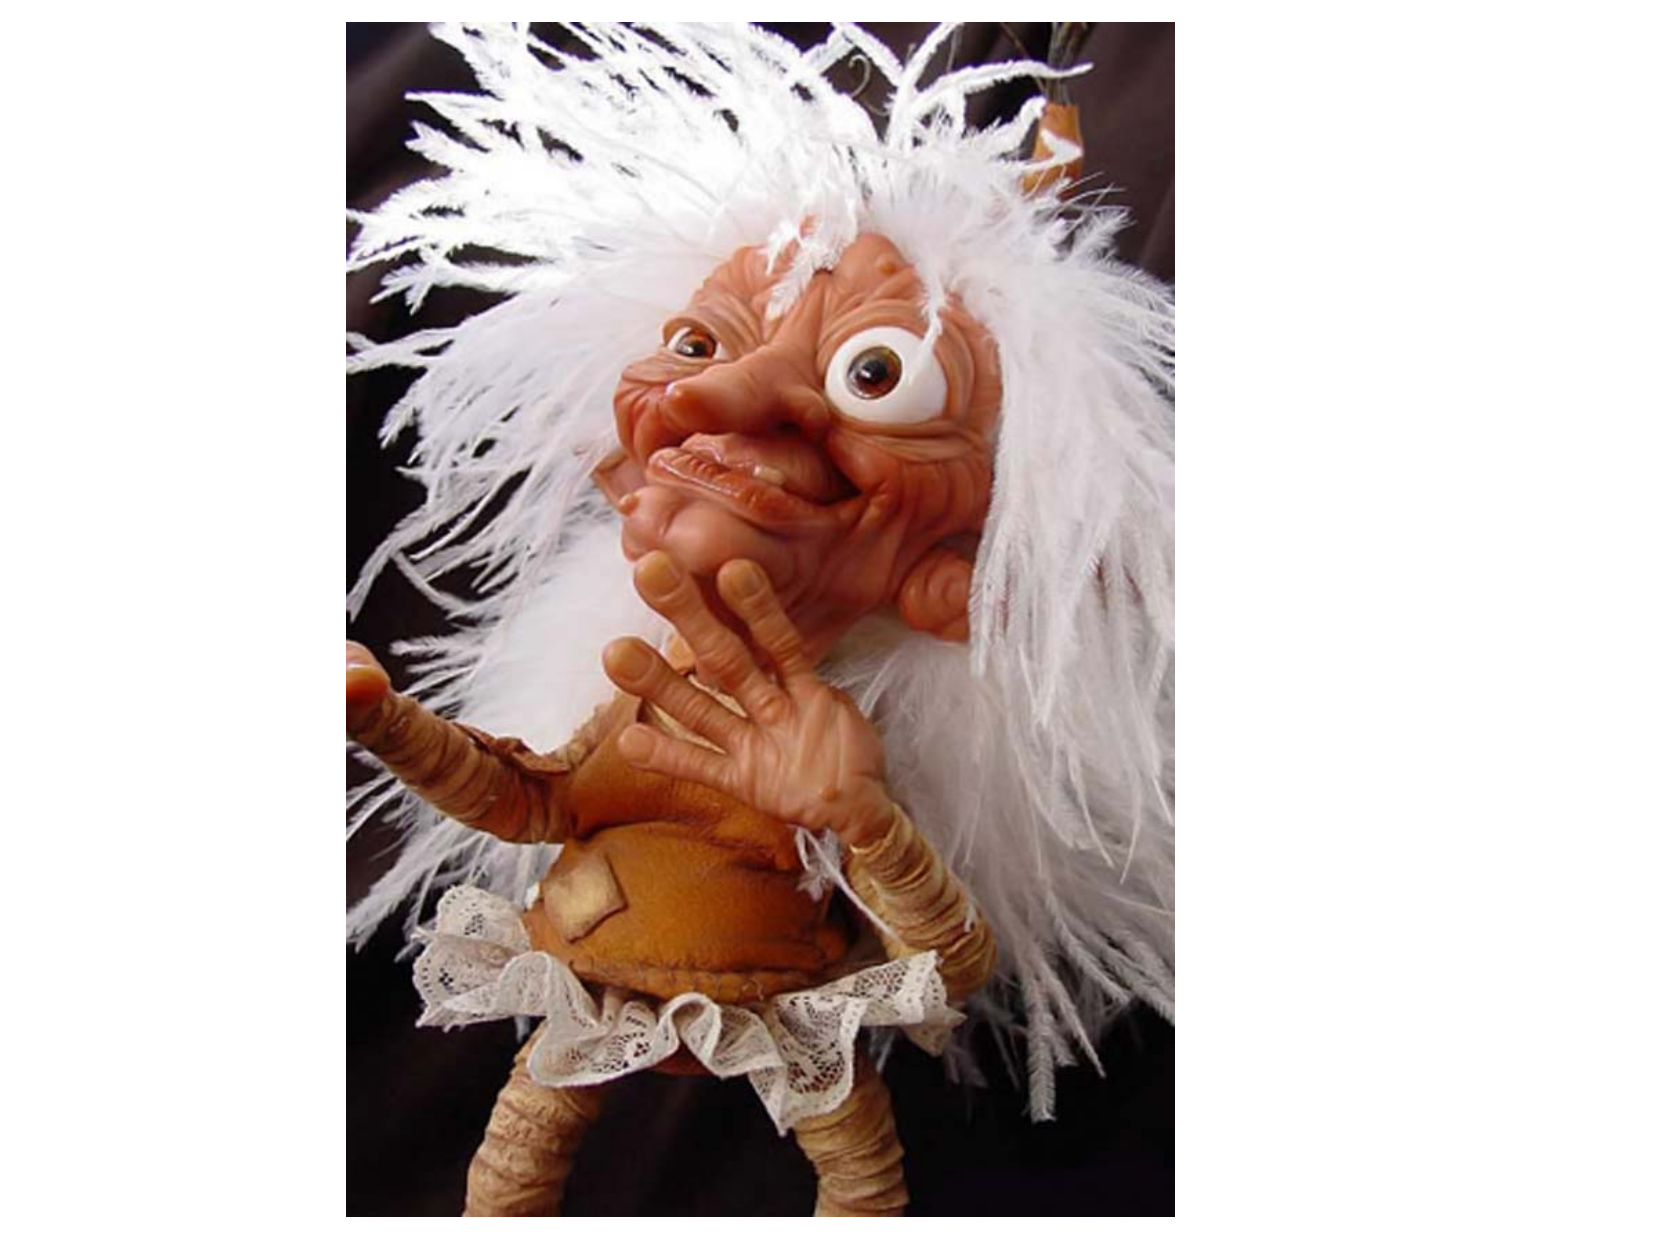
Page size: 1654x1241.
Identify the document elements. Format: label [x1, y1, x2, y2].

picture [346, 22, 1175, 1217]
